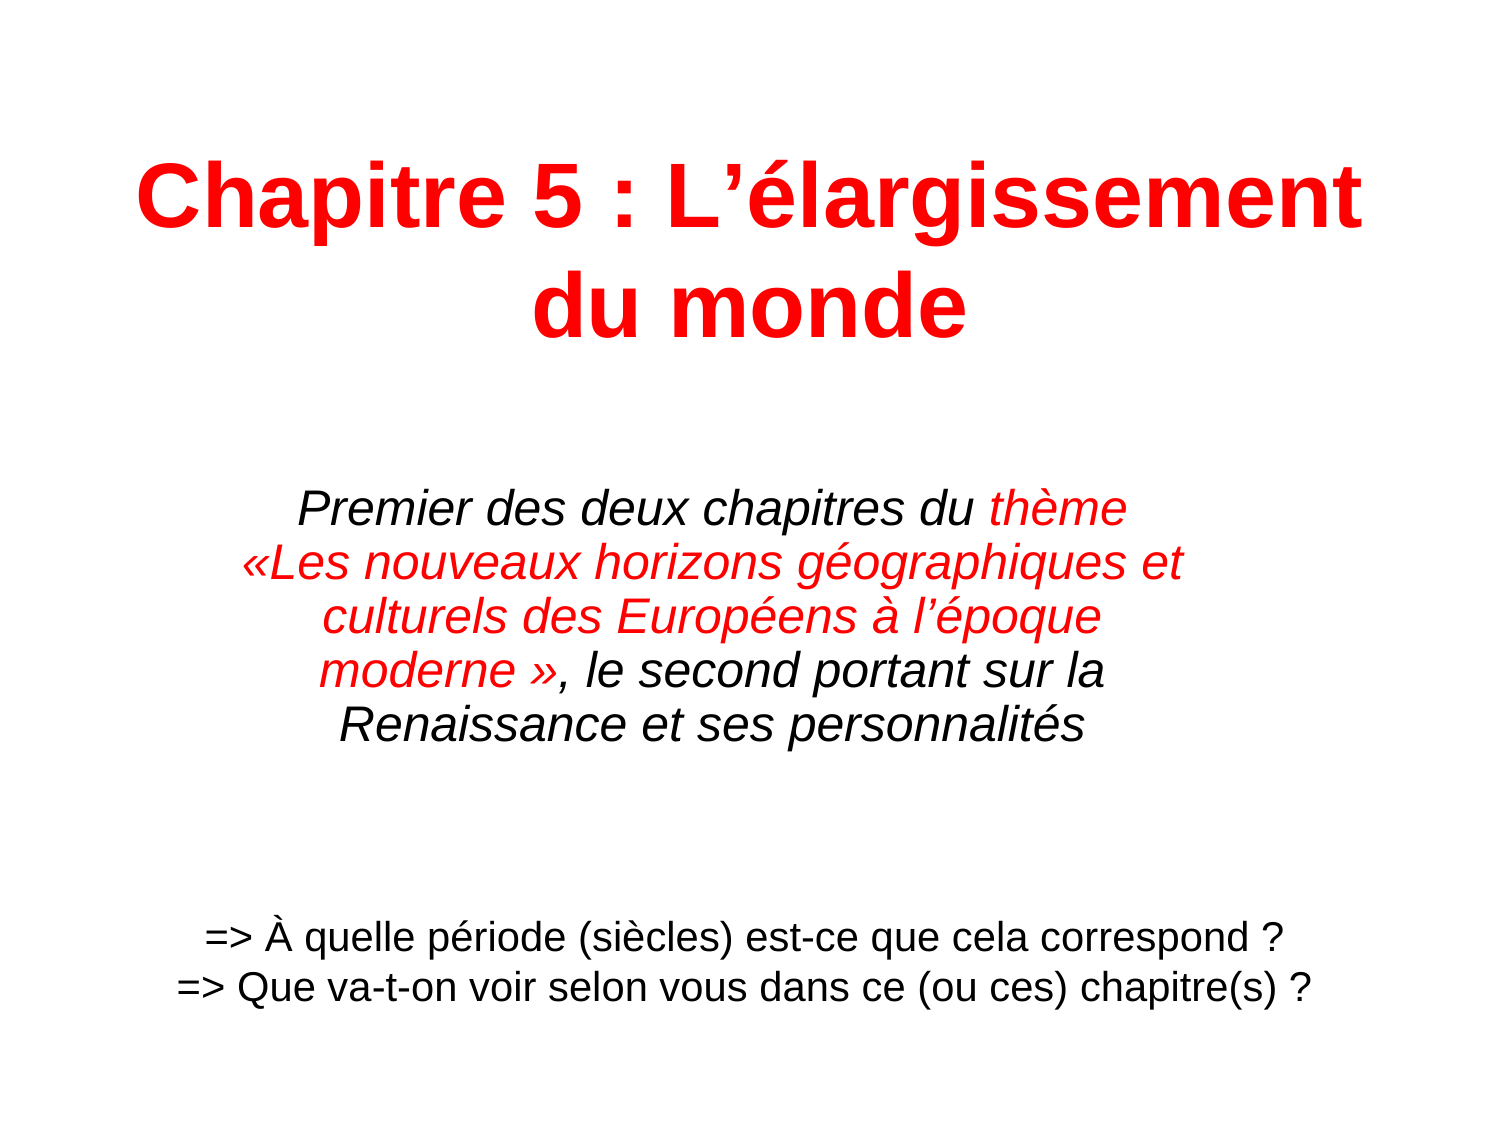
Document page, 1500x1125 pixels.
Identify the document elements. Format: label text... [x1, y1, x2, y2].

subtitle Premier des deux chapitres du thème «Les nouveaux horizons géographiques et culturels des Européens à l’époque moderne », le second portant sur la Renaissance et ses personnalités [225, 474, 1201, 763]
text_box => À quelle période (siècles) est-ce que cela correspond ? => Que va-t-on voir selon vous dans ce (ou ces) chapitre(s) ? [161, 901, 1329, 1018]
title Chapitre 5 : L’élargissement du monde [112, 124, 1388, 367]
